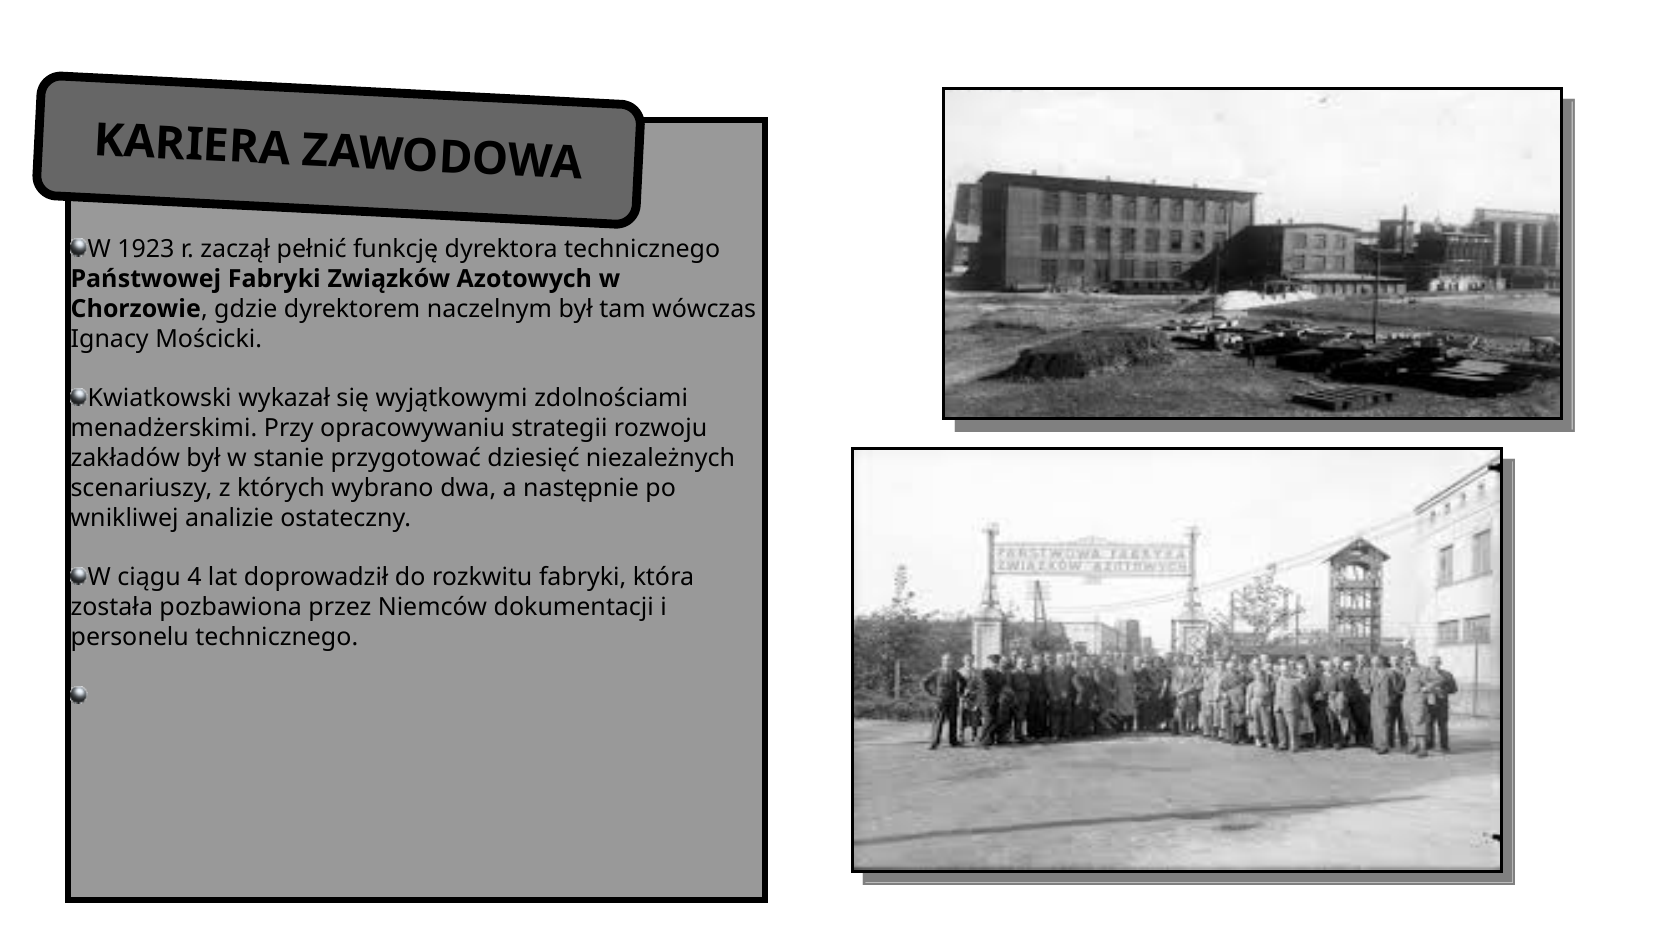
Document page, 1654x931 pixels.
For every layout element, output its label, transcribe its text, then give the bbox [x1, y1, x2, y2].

picture [945, 90, 1561, 417]
picture [853, 450, 1501, 871]
text_box Kariera zawodowa [36, 76, 641, 225]
list W 1923 r. zaczął pełnić funkcję dyrektora technicznego Państwowej Fabryki Związków Azotowych w Chorzowie, gdzie dyrektorem naczelnym był tam wówczas Ignacy Mościcki. Kwiatkowski wykazał się wyjątkowymi zdolnościami menadżerskimi. Przy opracowywaniu strategii rozwoju zakładów był w stanie przygotować dziesięć niezależnych scenariuszy, z których wybrano dwa, a następnie po wnikliwej analizie ostateczny. W ciągu 4 lat doprowadził do rozkwitu fabryki, która została pozbawiona przez Niemców dokumentacji i personelu technicznego. [67, 120, 766, 901]
